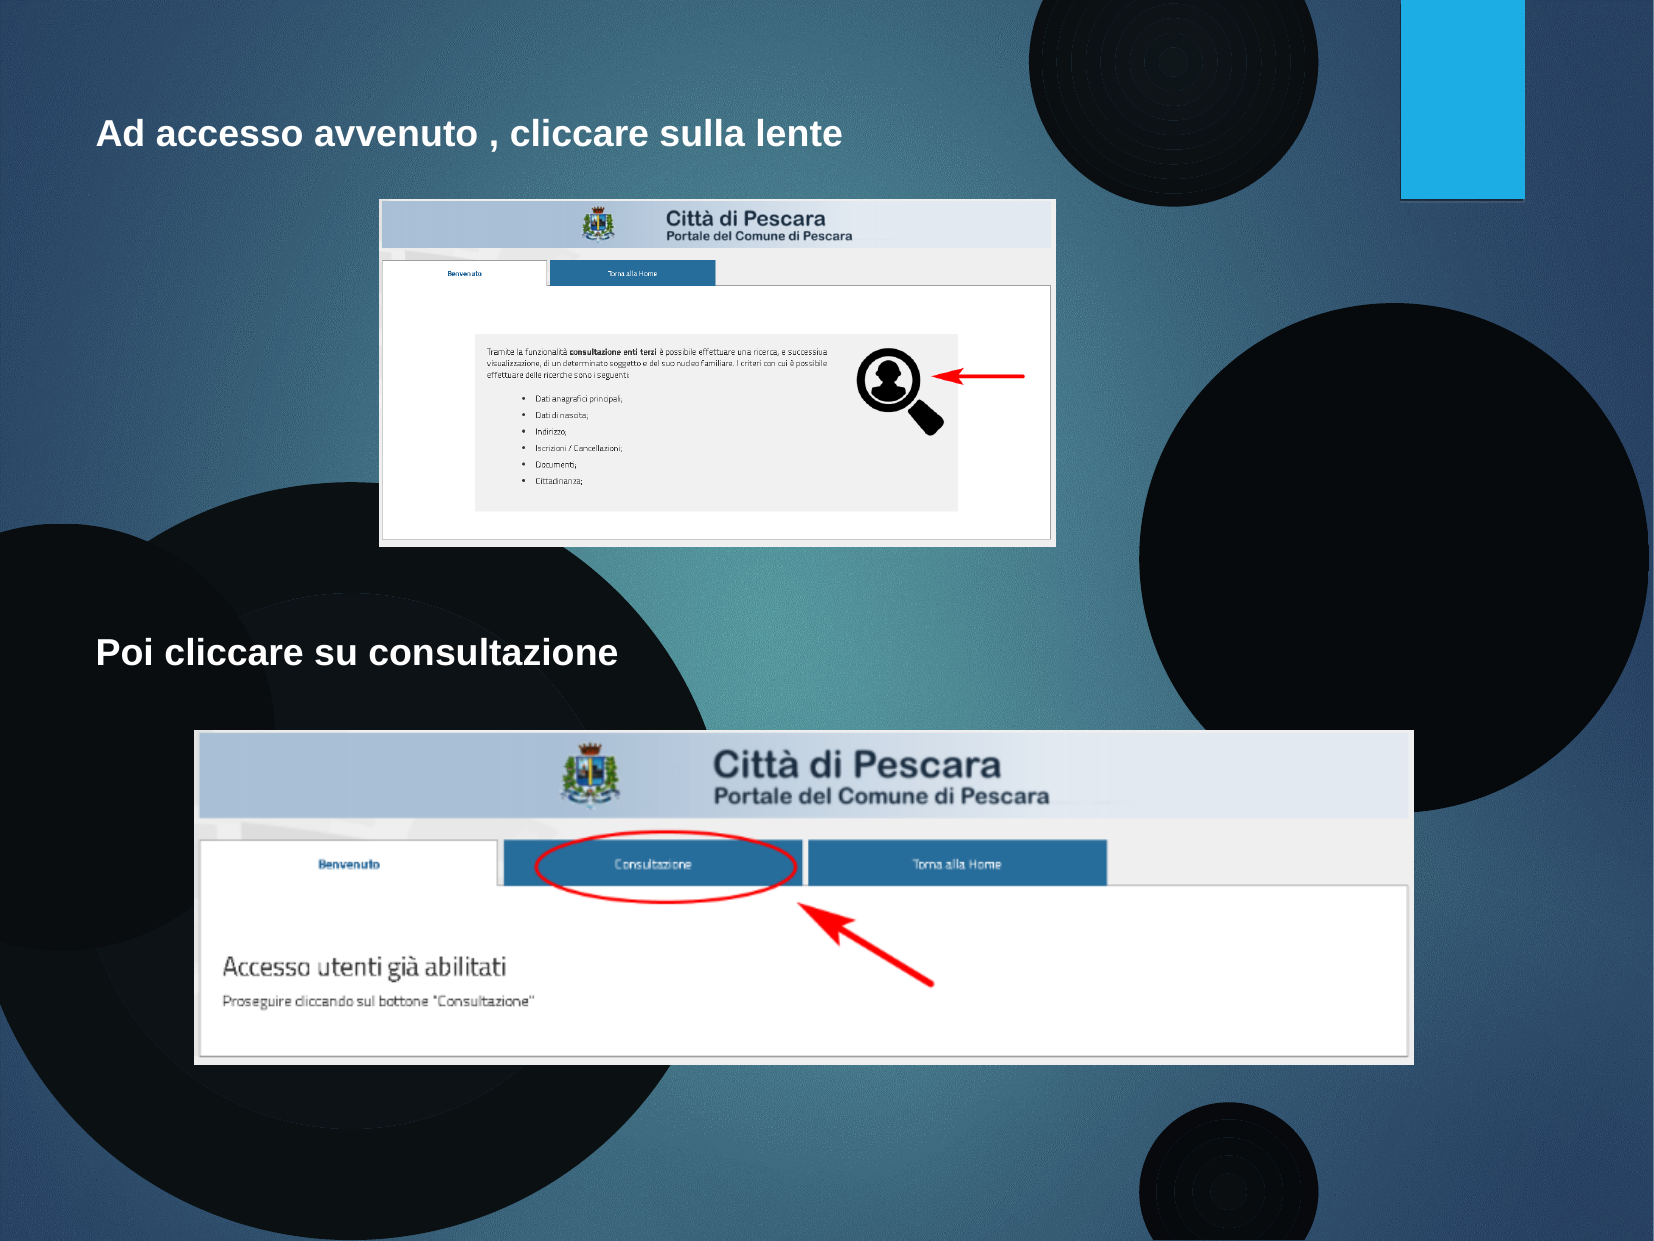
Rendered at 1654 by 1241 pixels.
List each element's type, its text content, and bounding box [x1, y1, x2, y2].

picture [379, 199, 1056, 547]
text_box Ad accesso avvenuto , cliccare sulla lente [80, 101, 867, 162]
picture [194, 730, 1414, 1065]
text_box Poi cliccare su consultazione [80, 619, 639, 681]
